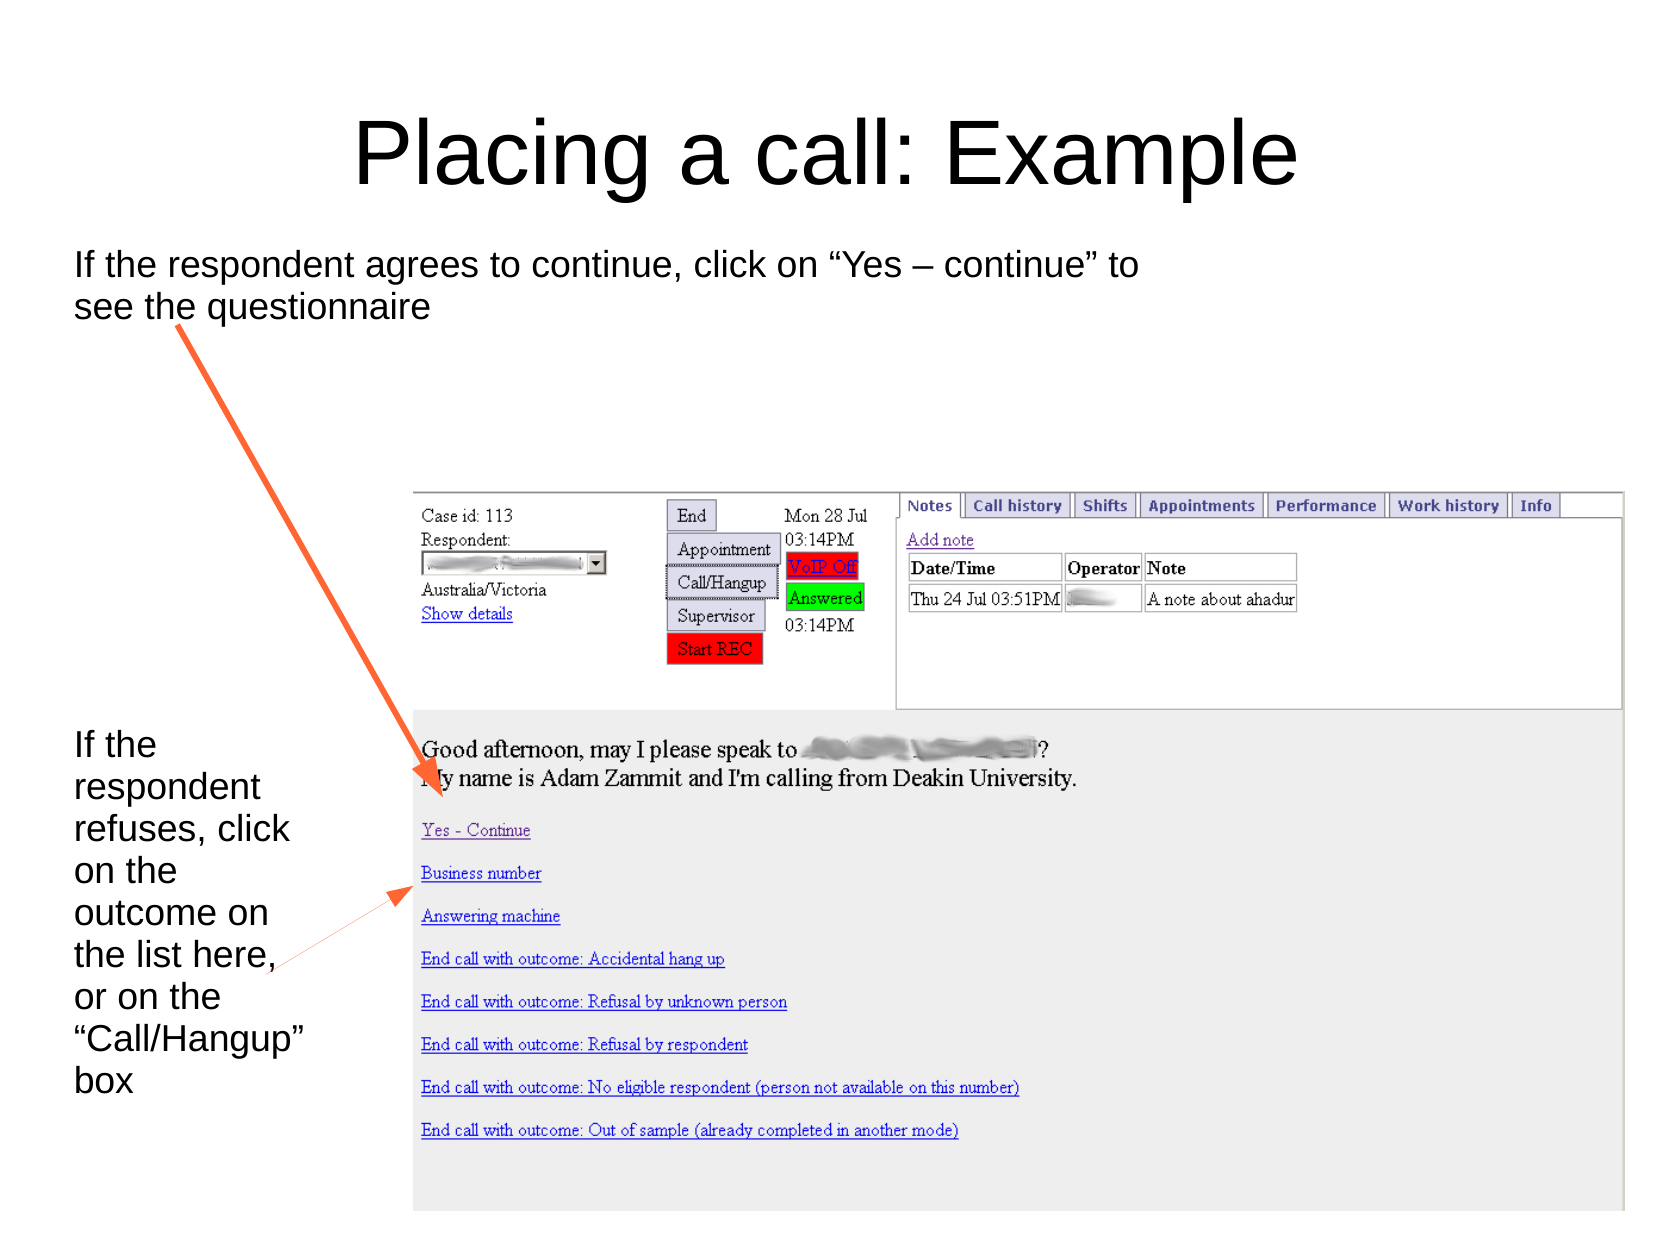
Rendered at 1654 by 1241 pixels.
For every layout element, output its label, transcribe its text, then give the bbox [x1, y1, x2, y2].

picture [413, 752, 420, 767]
picture [413, 491, 1625, 1211]
text_box If the respondent refuses, click on the outcome on the list here, or on the “Call/Hangup” box [59, 716, 325, 1152]
title Placing a call: Example [82, 56, 1571, 250]
text_box If the respondent agrees to continue, click on “Yes – continue” to see the questionnaire [59, 236, 1211, 378]
